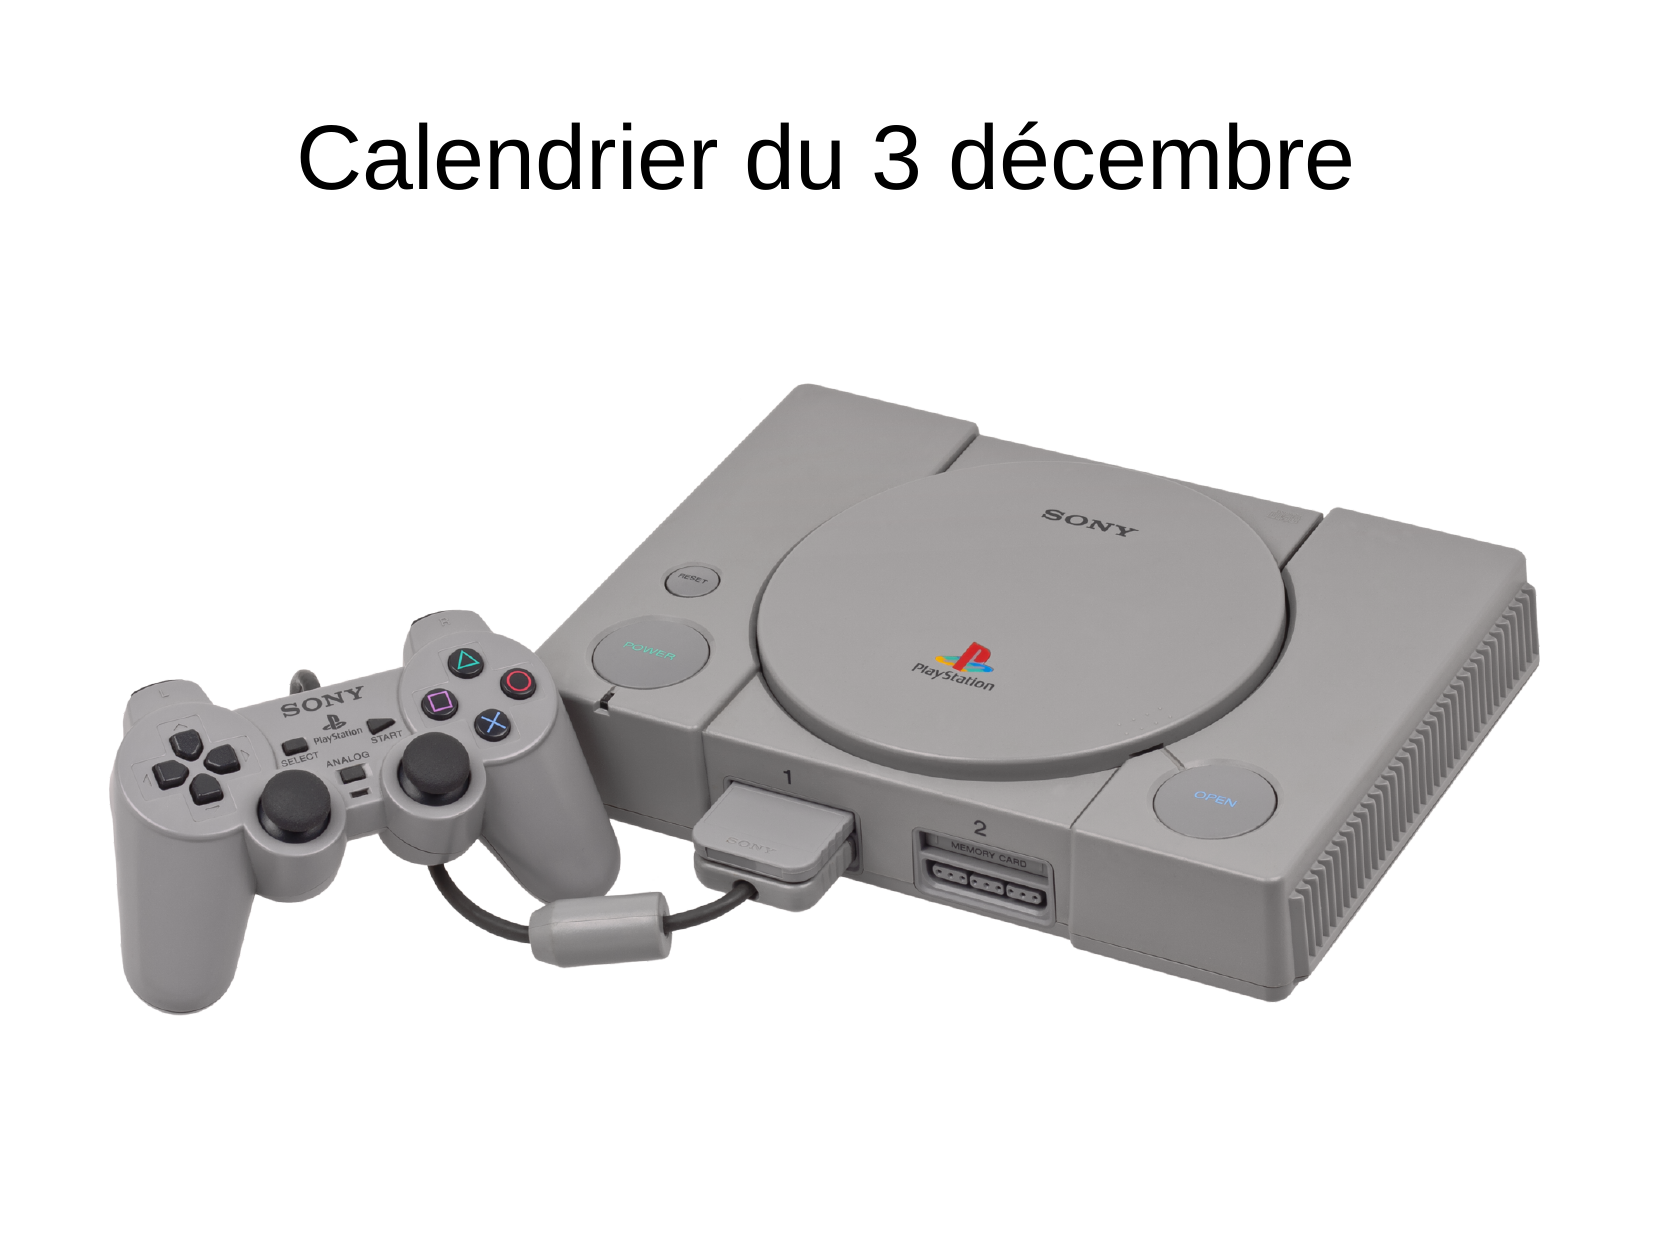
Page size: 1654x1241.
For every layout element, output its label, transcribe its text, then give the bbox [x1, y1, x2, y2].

picture [82, 357, 1571, 1041]
title Calendrier du 3 décembre [82, 49, 1571, 257]
